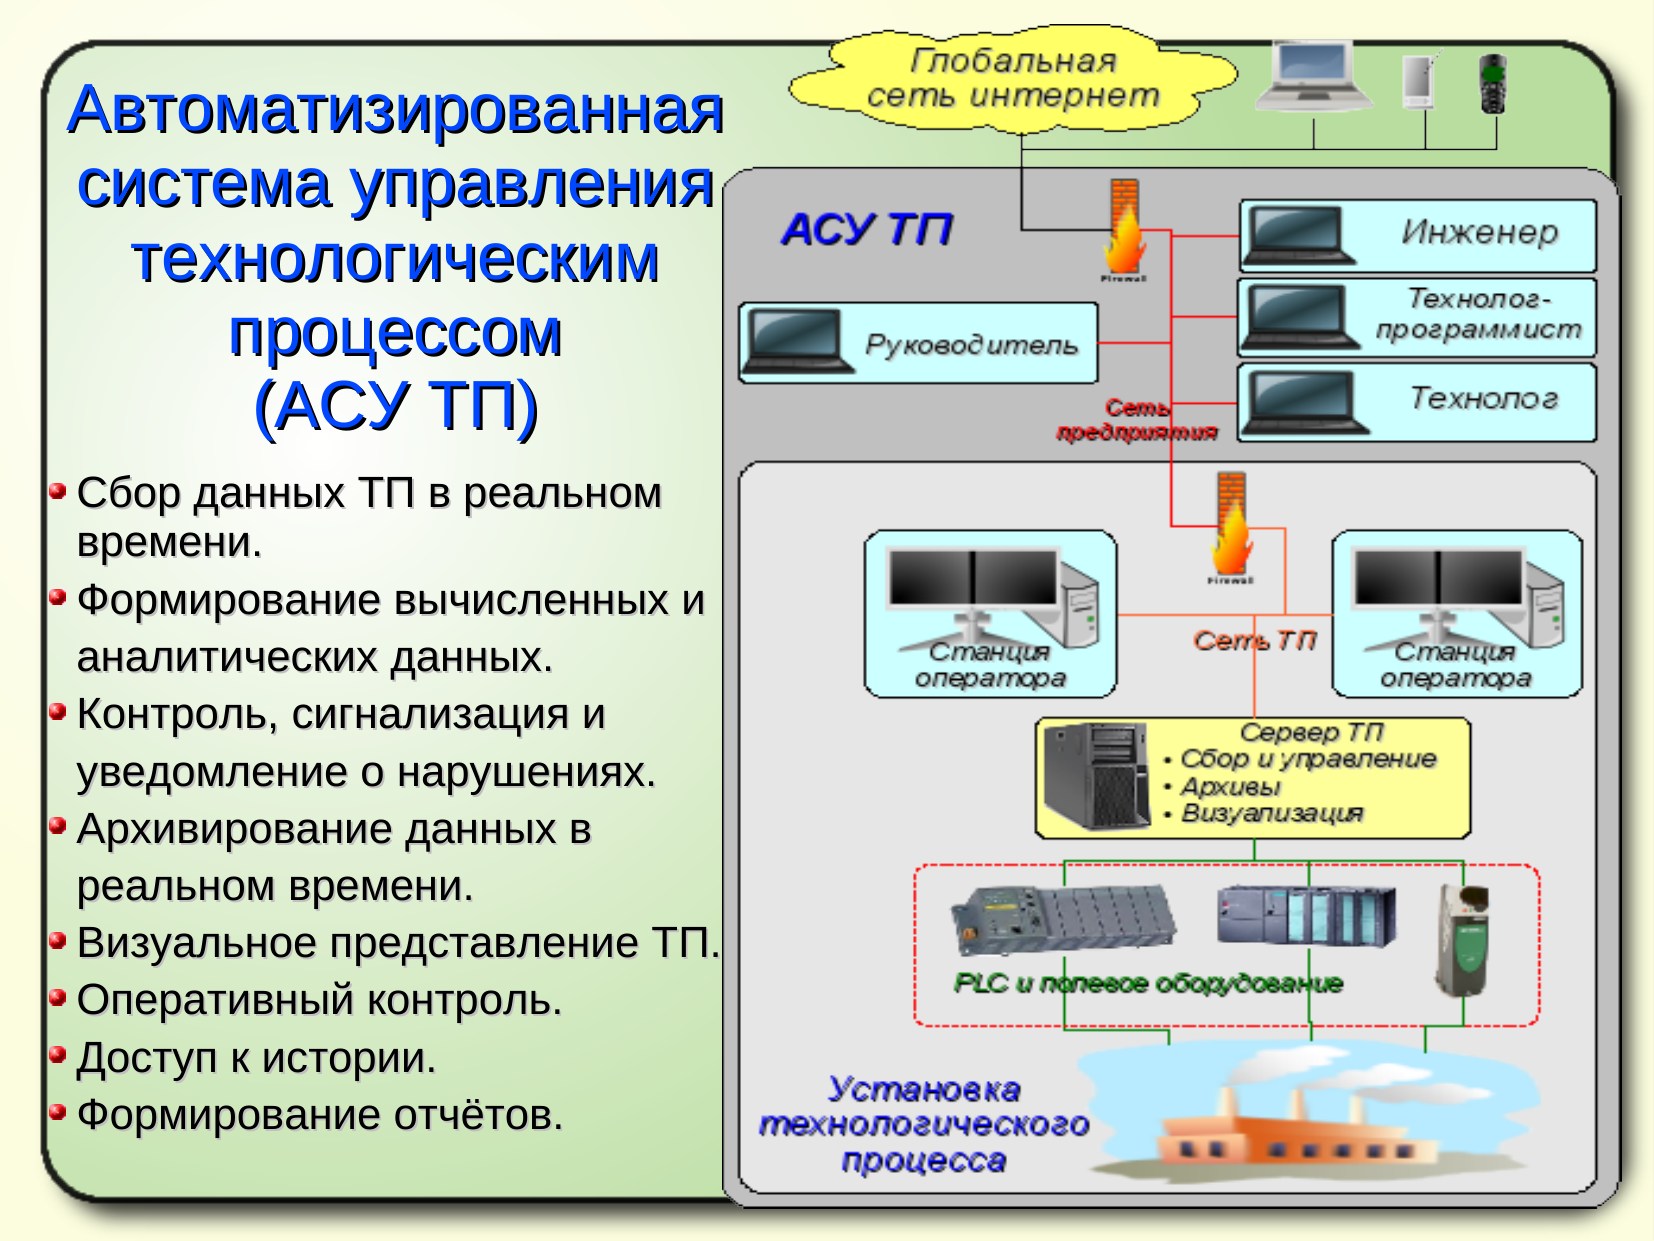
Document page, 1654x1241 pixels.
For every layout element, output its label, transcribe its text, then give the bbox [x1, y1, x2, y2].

picture [0, 0, 1654, 1241]
title Автоматизированная система управления технологическим процессом (АСУ ТП) [37, 44, 754, 468]
list Сбор данных ТП в реальном времени. Формирование вычисленных и аналитических данных. Контроль, сигнализация и уведомление о нарушениях. Архивирование данных в реальном времени. Визуальное представление ТП. Оперативный контроль. Доступ к истории. Формирование отчётов. [36, 468, 770, 1139]
